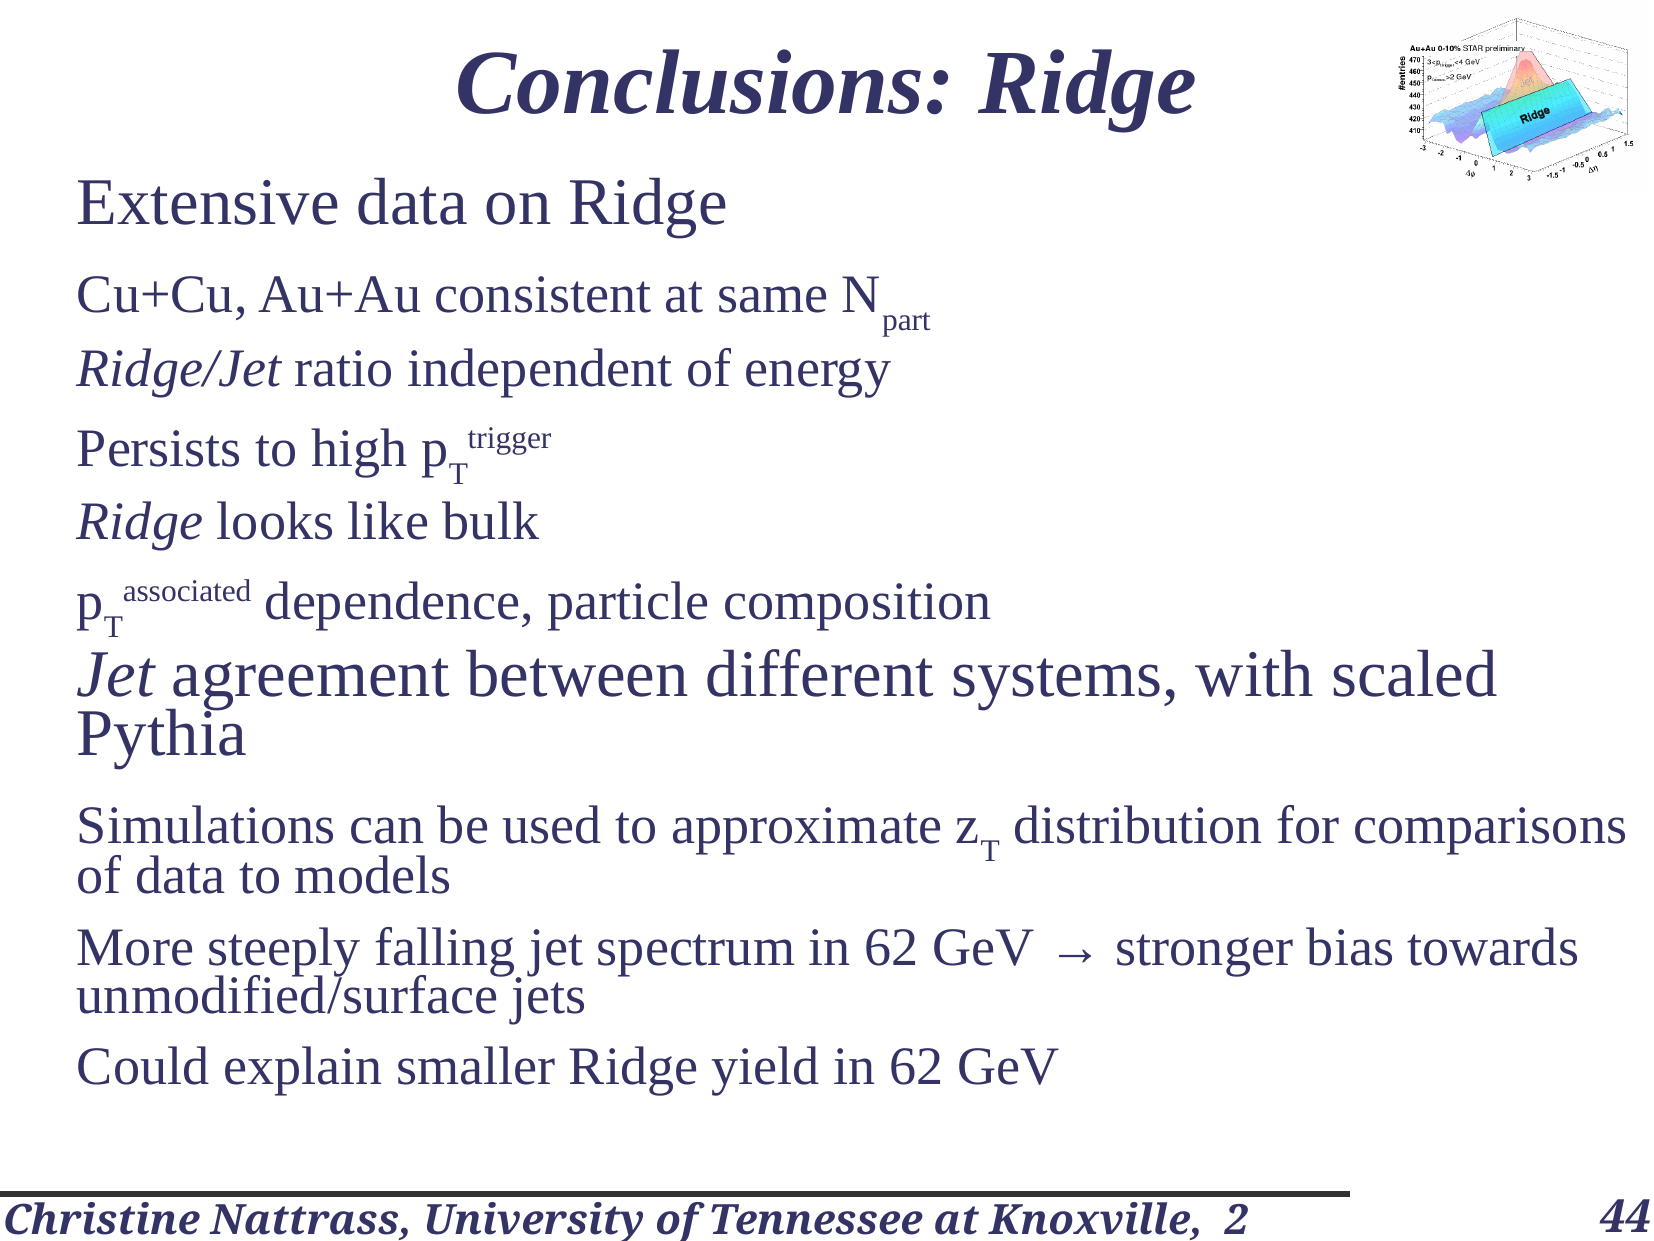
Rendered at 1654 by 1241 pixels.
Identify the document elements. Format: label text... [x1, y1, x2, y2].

picture [1398, 0, 1654, 192]
list Extensive data on Ridge Cu+Cu, Au+Au consistent at same Npart Ridge/Jet ratio independent of energy Persists to high pTtrigger Ridge looks like bulk pTassociated dependence, particle composition Jet agreement between different systems, with scaled Pythia Simulations can be used to approximate zT distribution for comparisons of data to models More steeply falling jet spectrum in 62 GeV → stronger bias towards unmodified/surface jets Could explain smaller Ridge yield in 62 GeV [76, 177, 1637, 1178]
title Conclusions: Ridge [82, 0, 1398, 177]
